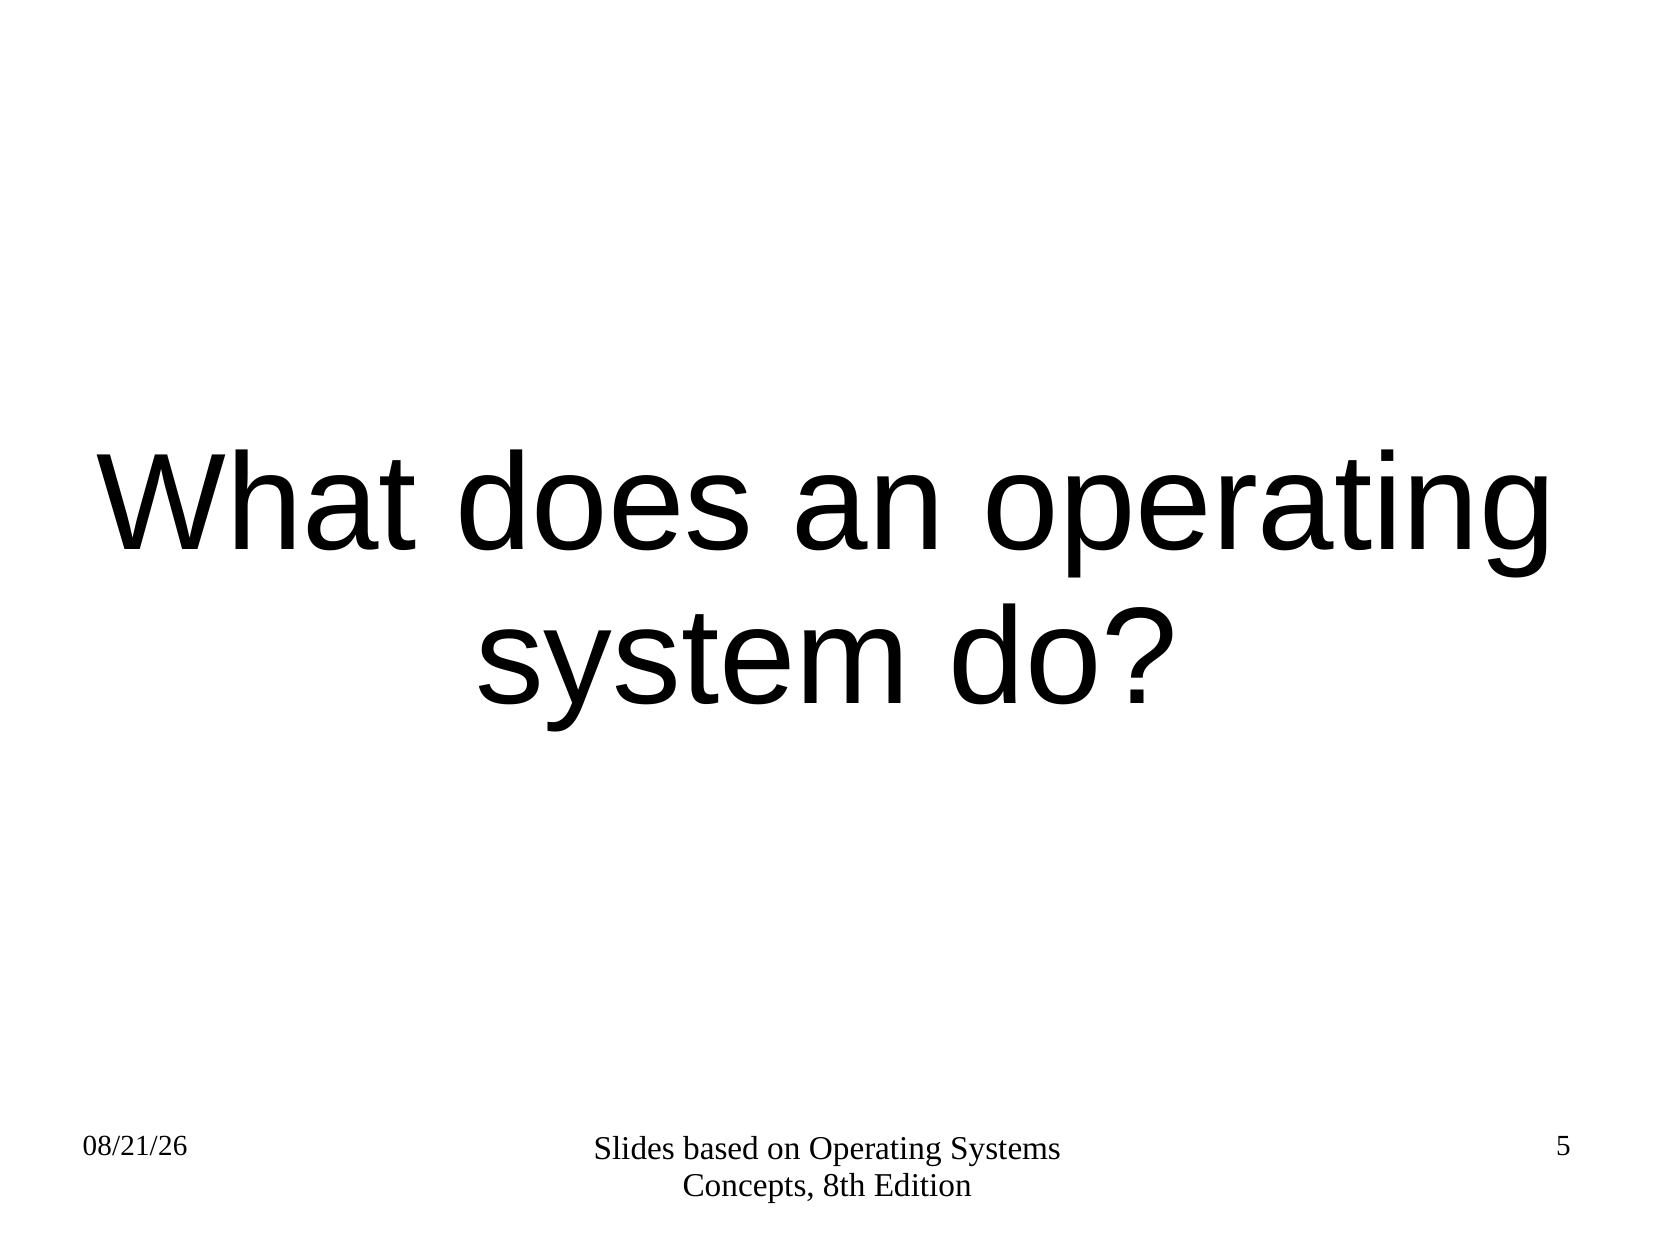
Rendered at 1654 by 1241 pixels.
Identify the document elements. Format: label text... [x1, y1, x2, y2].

subtitle What does an operating system do? [82, 49, 1571, 1109]
